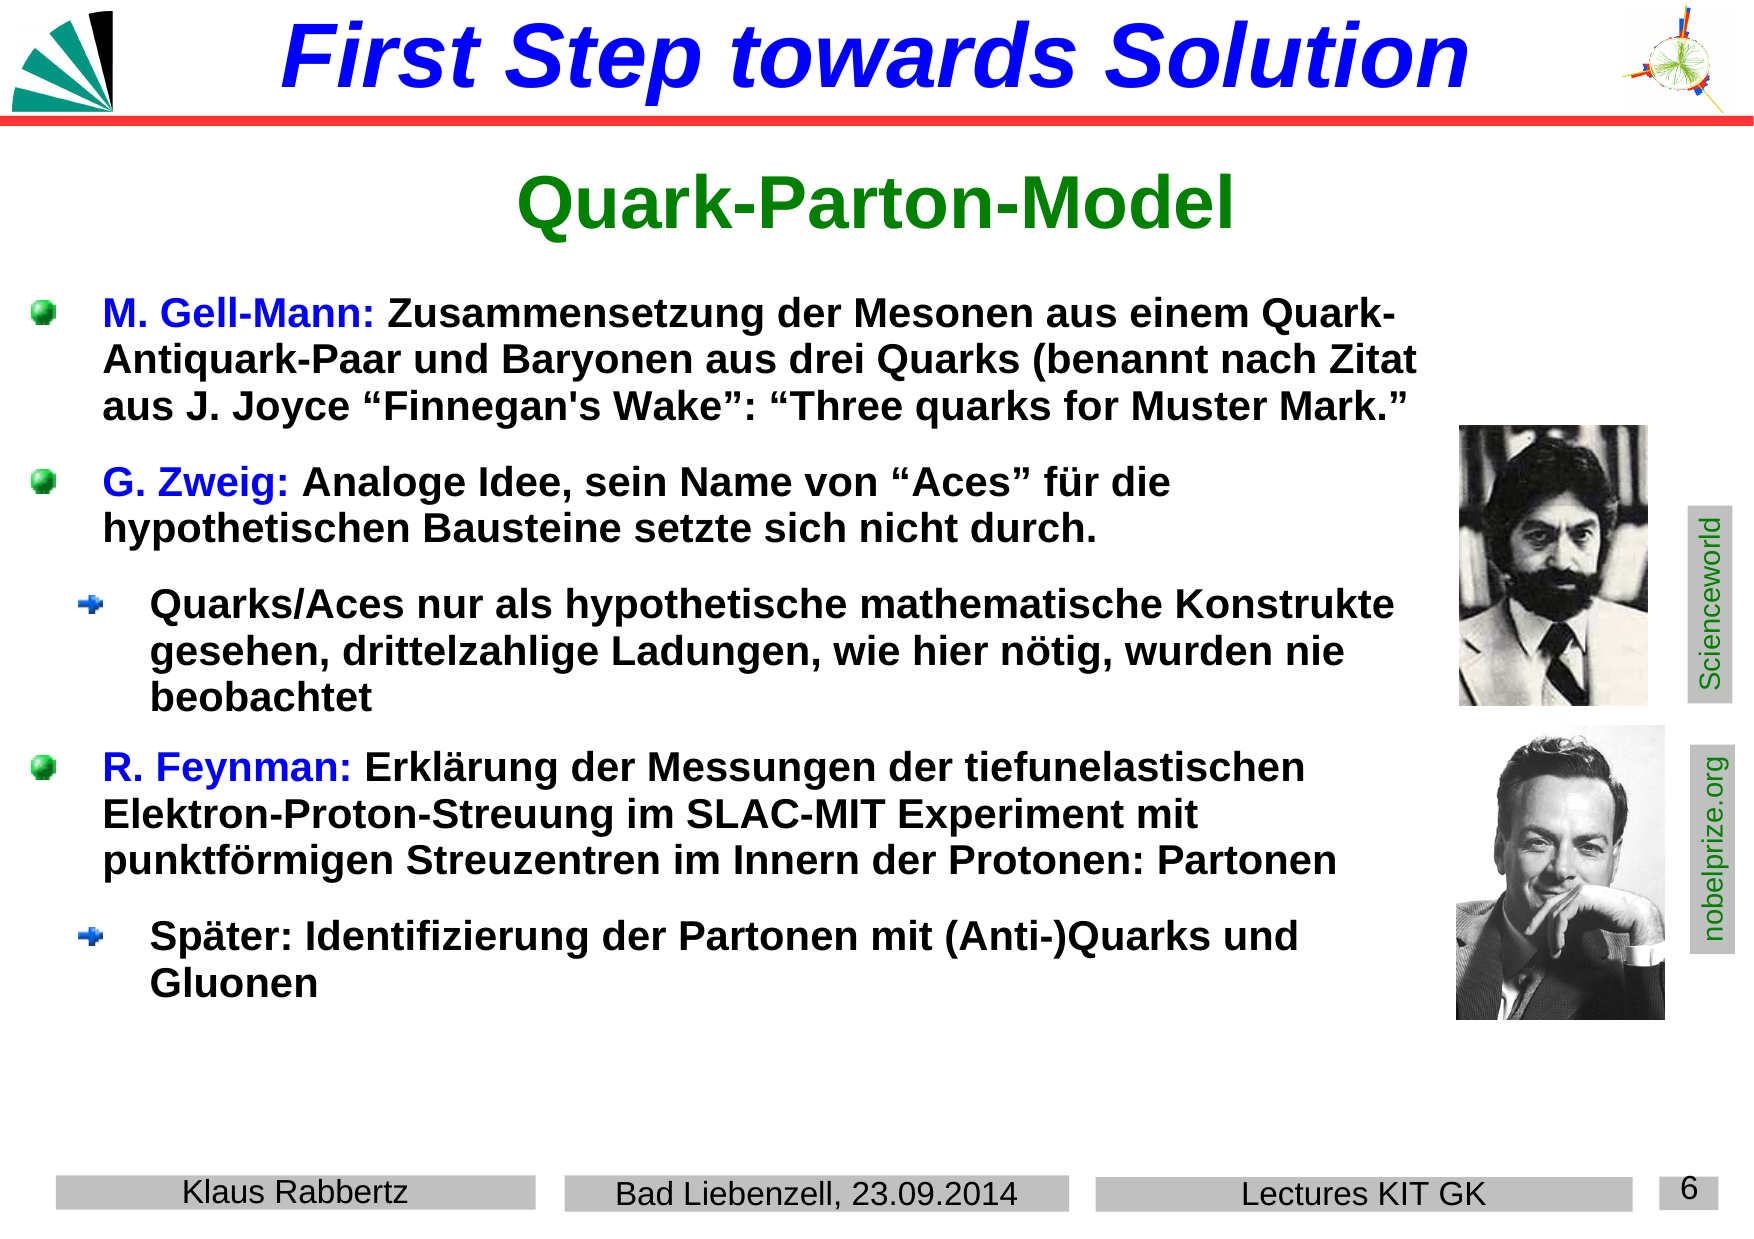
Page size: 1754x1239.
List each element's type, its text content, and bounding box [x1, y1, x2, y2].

picture [1622, 5, 1738, 113]
list M. Gell-Mann: Zusammensetzung der Mesonen aus einem Quark-Antiquark-Paar und Baryonen aus drei Quarks (benannt nach Zitat aus J. Joyce “Finnegan's Wake”: “Three quarks for Muster Mark.” G. Zweig: Analoge Idee, sein Name von “Aces” für die hypothetischen Bausteine setzte sich nicht durch. Quarks/Aces nur als hypothetische mathematische Konstrukte gesehen, drittelzahlige Ladungen, wie hier nötig, wurden nie beobachtet R. Feynman: Erklärung der Messungen der tiefunelastischen Elektron-Proton-Streuung im SLAC-MIT Experiment mit punktförmigen Streuzentren im Innern der Protonen: Partonen Später: Identifizierung der Partonen mit (Anti-)Quarks und Gluonen [19, 289, 1426, 1150]
text_box Quark-Parton-Model [352, 151, 1401, 255]
picture [12, 11, 113, 113]
picture [1459, 425, 1648, 706]
picture [1456, 725, 1665, 1020]
text_box Scienceworld [1687, 505, 1733, 704]
title First Step towards Solution [153, 0, 1600, 113]
text_box nobelprize.org [1690, 744, 1735, 954]
